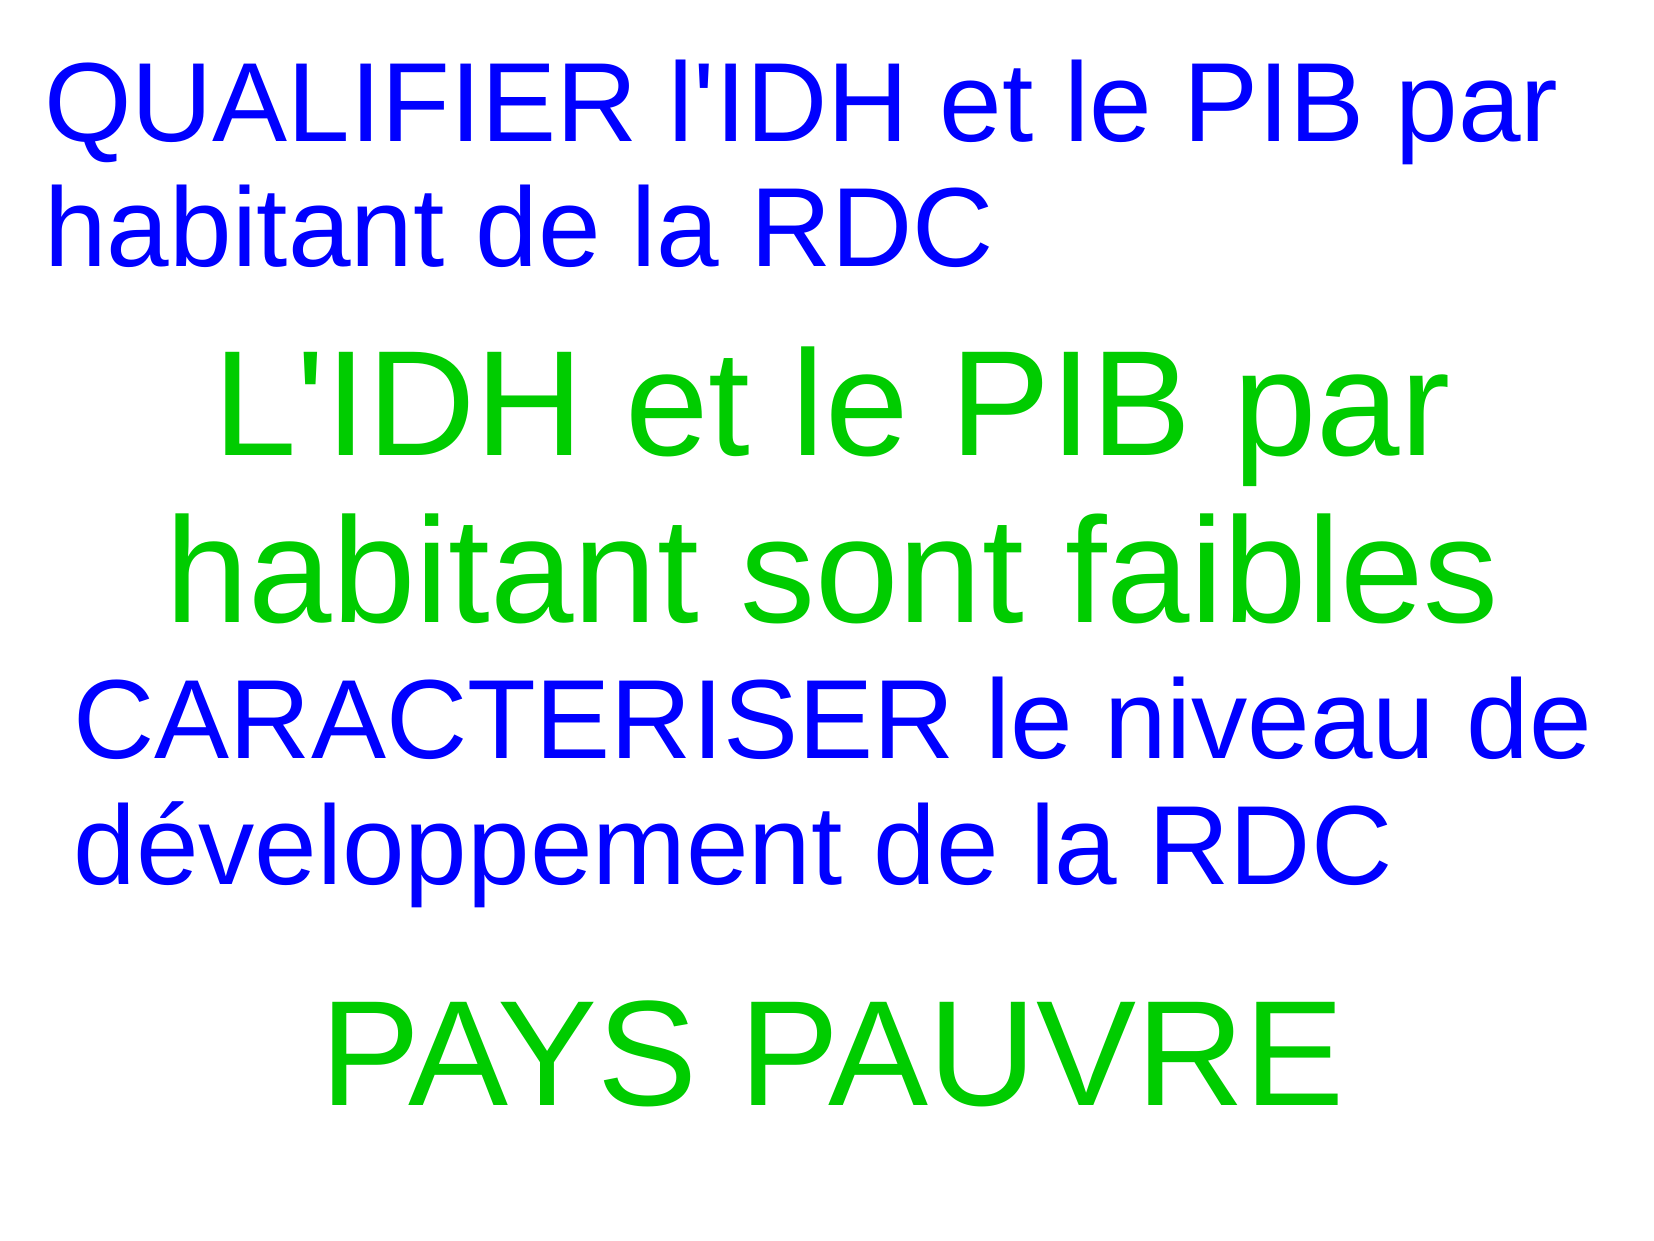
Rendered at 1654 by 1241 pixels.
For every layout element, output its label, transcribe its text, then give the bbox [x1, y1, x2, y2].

title L'IDH et le PIB par habitant sont faibles [88, 319, 1577, 649]
text_box QUALIFIER l'IDH et le PIB par habitant de la RDC [29, 32, 1625, 298]
title PAYS PAUVRE [88, 920, 1577, 1187]
text_box CARACTERISER le niveau de développement de la RDC [59, 649, 1654, 916]
